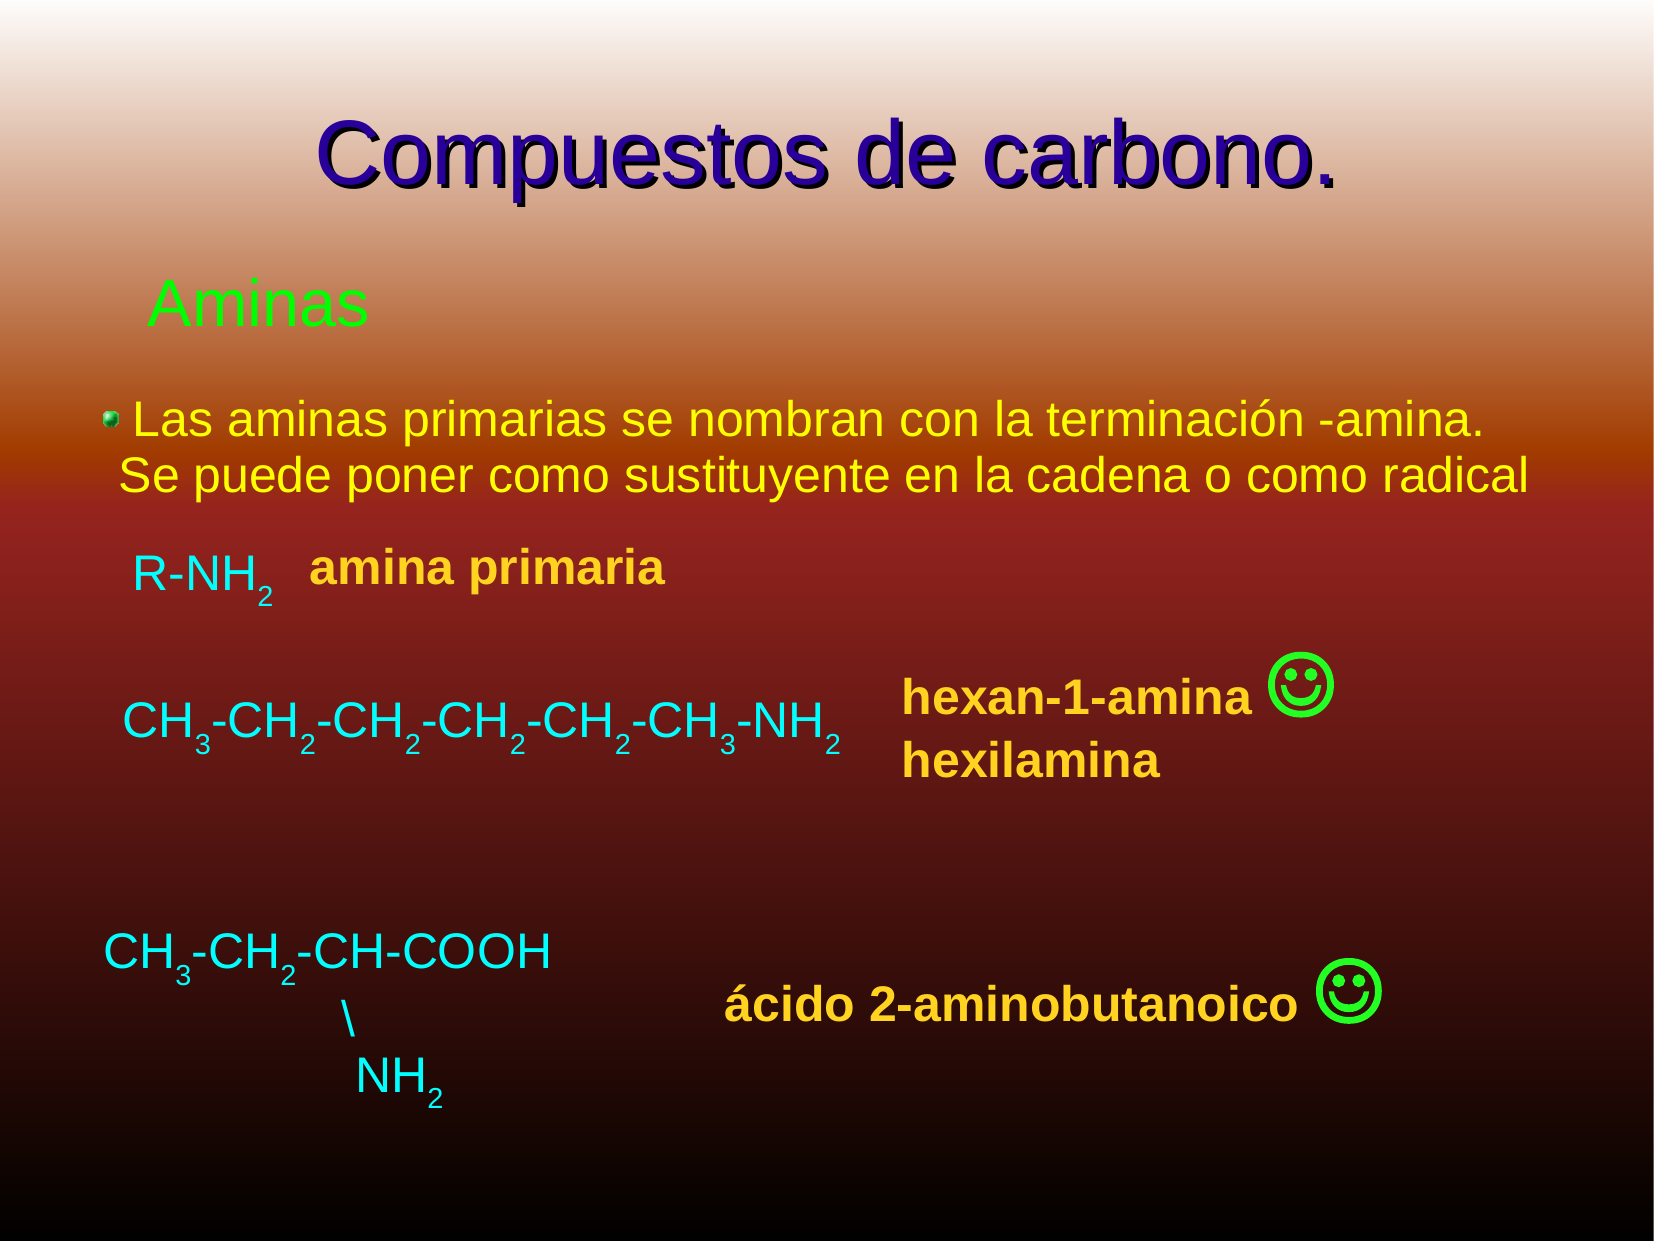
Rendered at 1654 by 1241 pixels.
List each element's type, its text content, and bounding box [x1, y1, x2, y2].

text_box hexan-1-amina  hexilamina [887, 649, 1565, 814]
text_box CH3-CH2-CH2-CH2-CH2-CH3-NH2 [108, 638, 886, 768]
text_box CH3-CH2-CH-COOH \ NH2 [88, 916, 680, 1123]
text_box amina primaria [295, 531, 779, 604]
text_box ácido 2-aminobutanoico  [709, 955, 1506, 1063]
title Compuestos de carbono. [82, 49, 1571, 257]
picture [0, 0, 1654, 1241]
list Aminas [76, 265, 1182, 355]
text_box R-NH2 [118, 537, 296, 621]
text_box Las aminas primarias se nombran con la terminación -amina. Se puede poner como sustituyente en la cadena o como radical [88, 383, 1610, 511]
